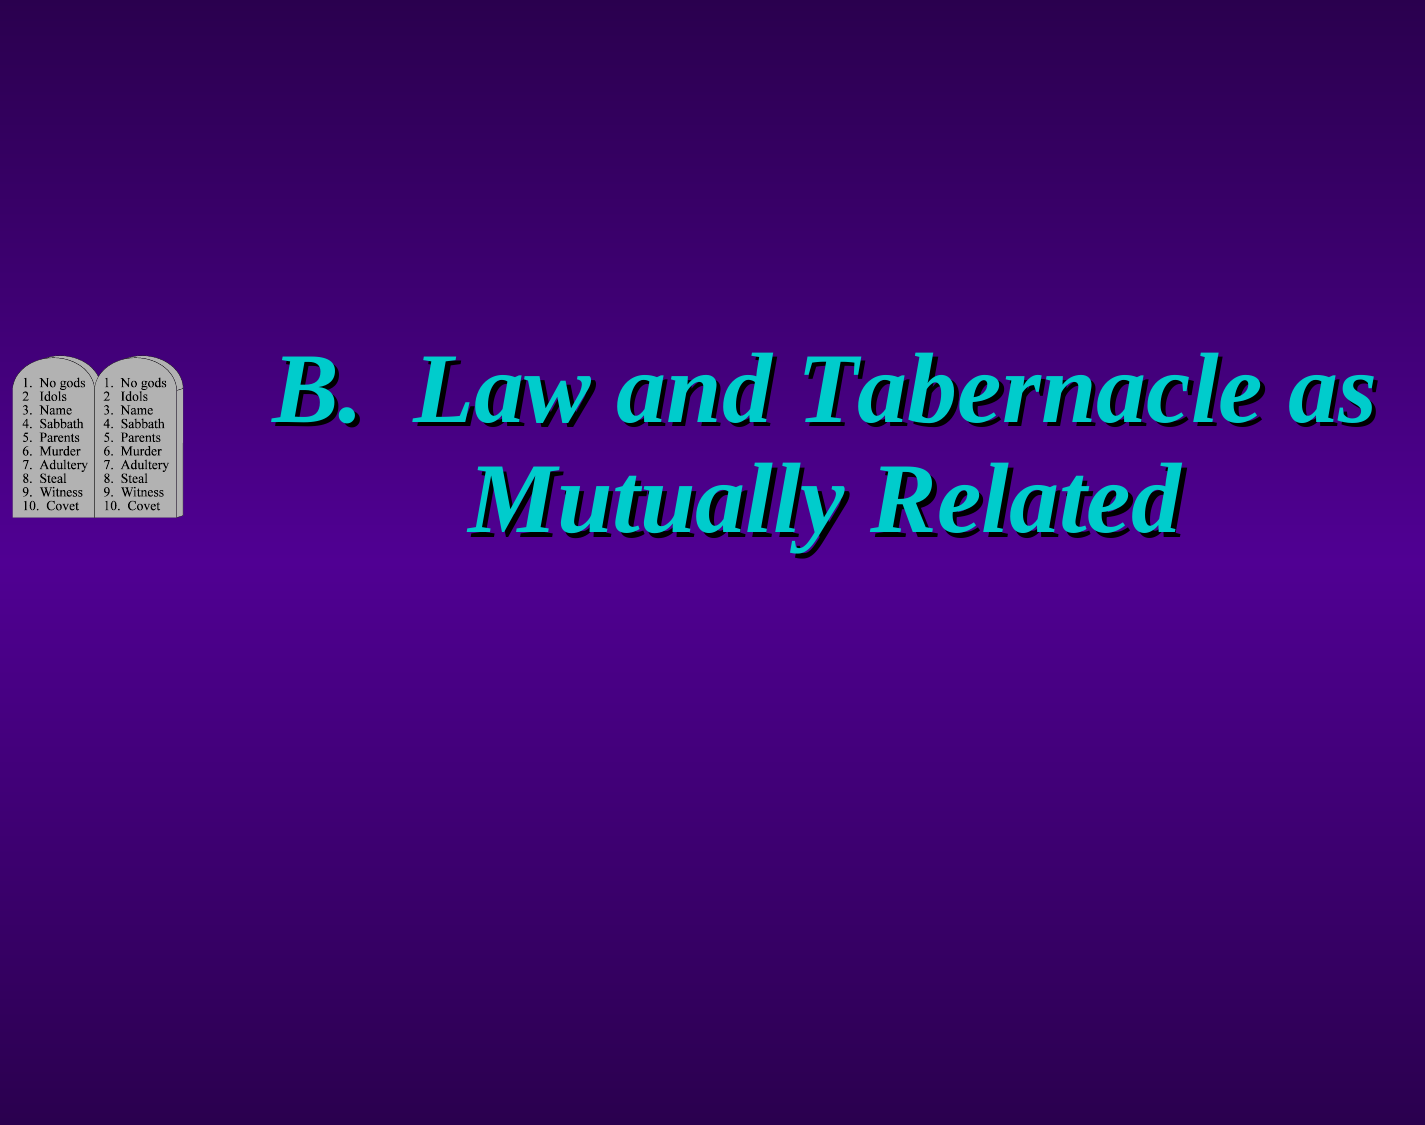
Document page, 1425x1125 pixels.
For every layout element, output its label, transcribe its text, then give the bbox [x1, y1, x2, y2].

title B. Law and Tabernacle as Mutually Related [225, 325, 1425, 562]
